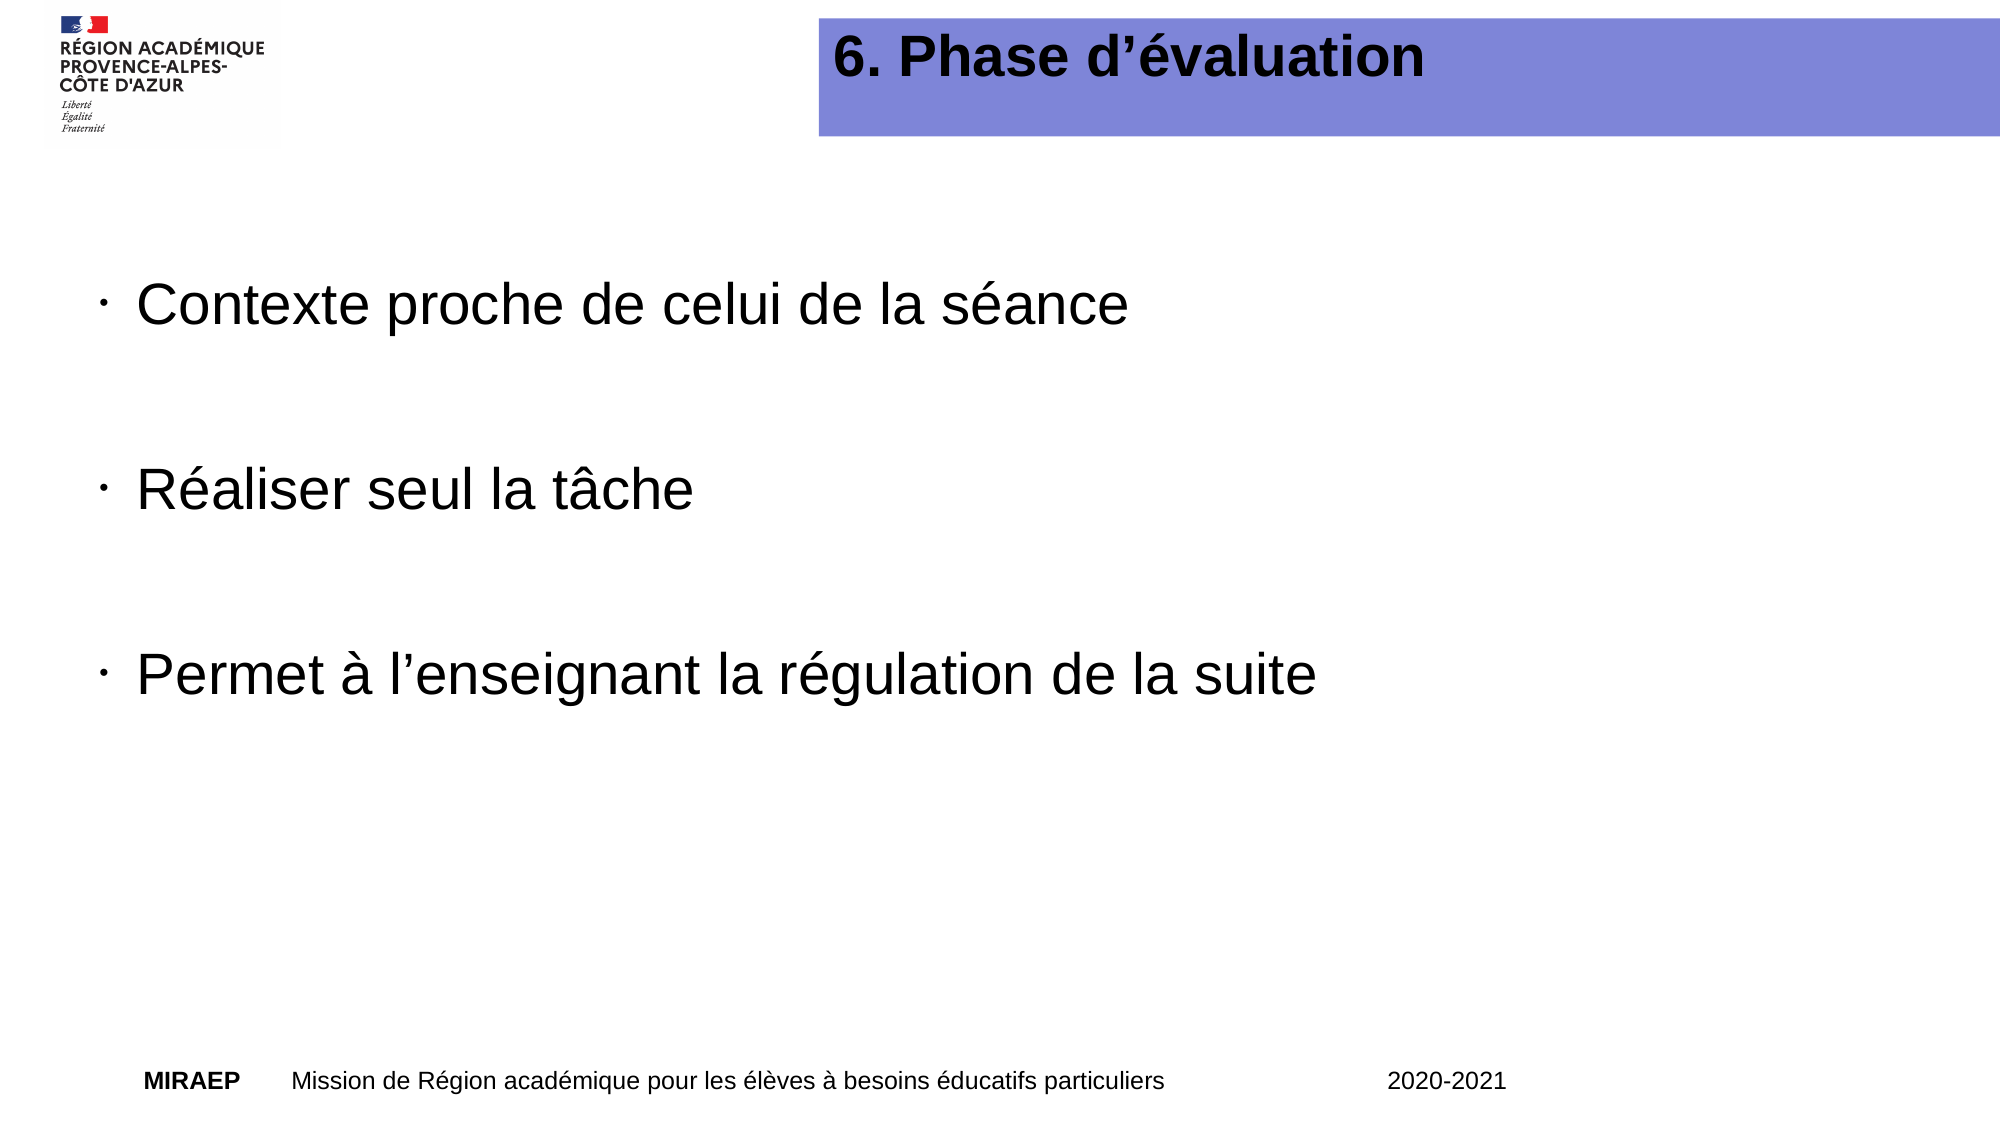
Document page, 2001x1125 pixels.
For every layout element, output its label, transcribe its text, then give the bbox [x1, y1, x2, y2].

list Contexte proche de celui de la séance Réaliser seul la tâche Permet à l’enseignant la régulation de la suite [84, 267, 1916, 858]
title 6. Phase d’évaluation [818, 18, 2000, 137]
picture [44, 0, 281, 149]
